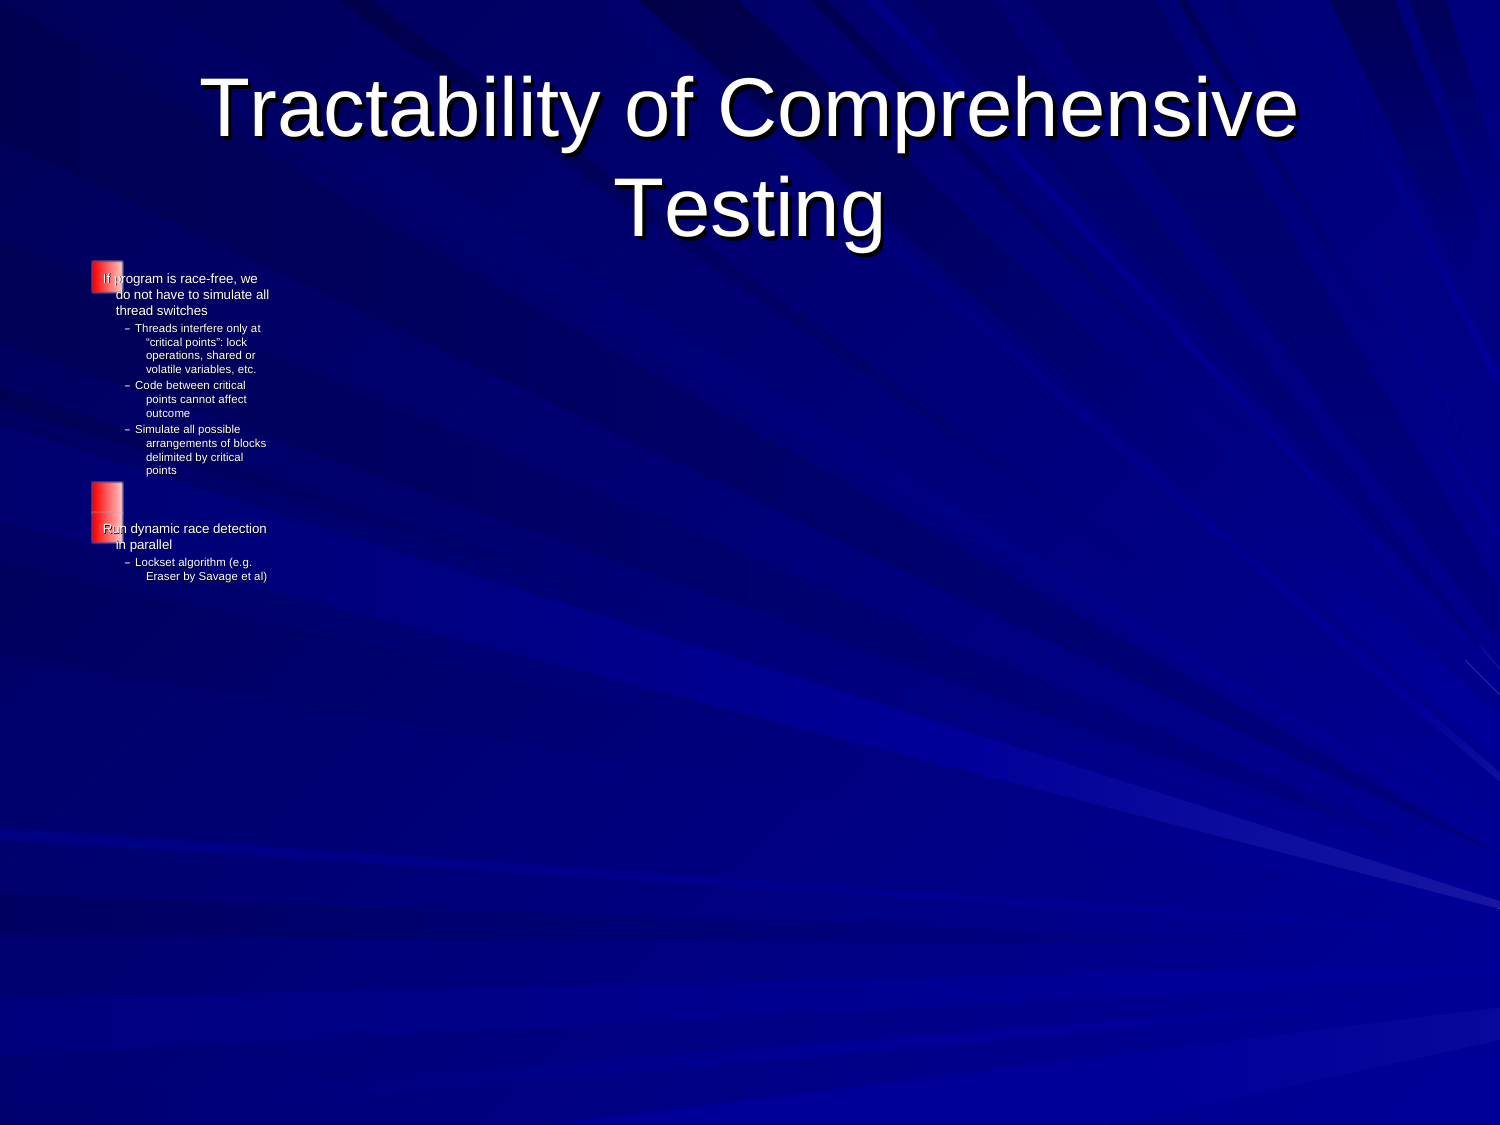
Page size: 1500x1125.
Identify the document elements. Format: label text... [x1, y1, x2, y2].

title Tractability of Comprehensive Testing [24, 45, 1475, 234]
list If program is race-free, we do not have to simulate all thread switches Threads interfere only at “critical points”: lock operations, shared or volatile variables, etc. Code between critical points cannot affect outcome Simulate all possible arrangements of blocks delimited by critical points Run dynamic race detection in parallel Lockset algorithm (e.g. Eraser by Savage et al) [75, 262, 1426, 1038]
